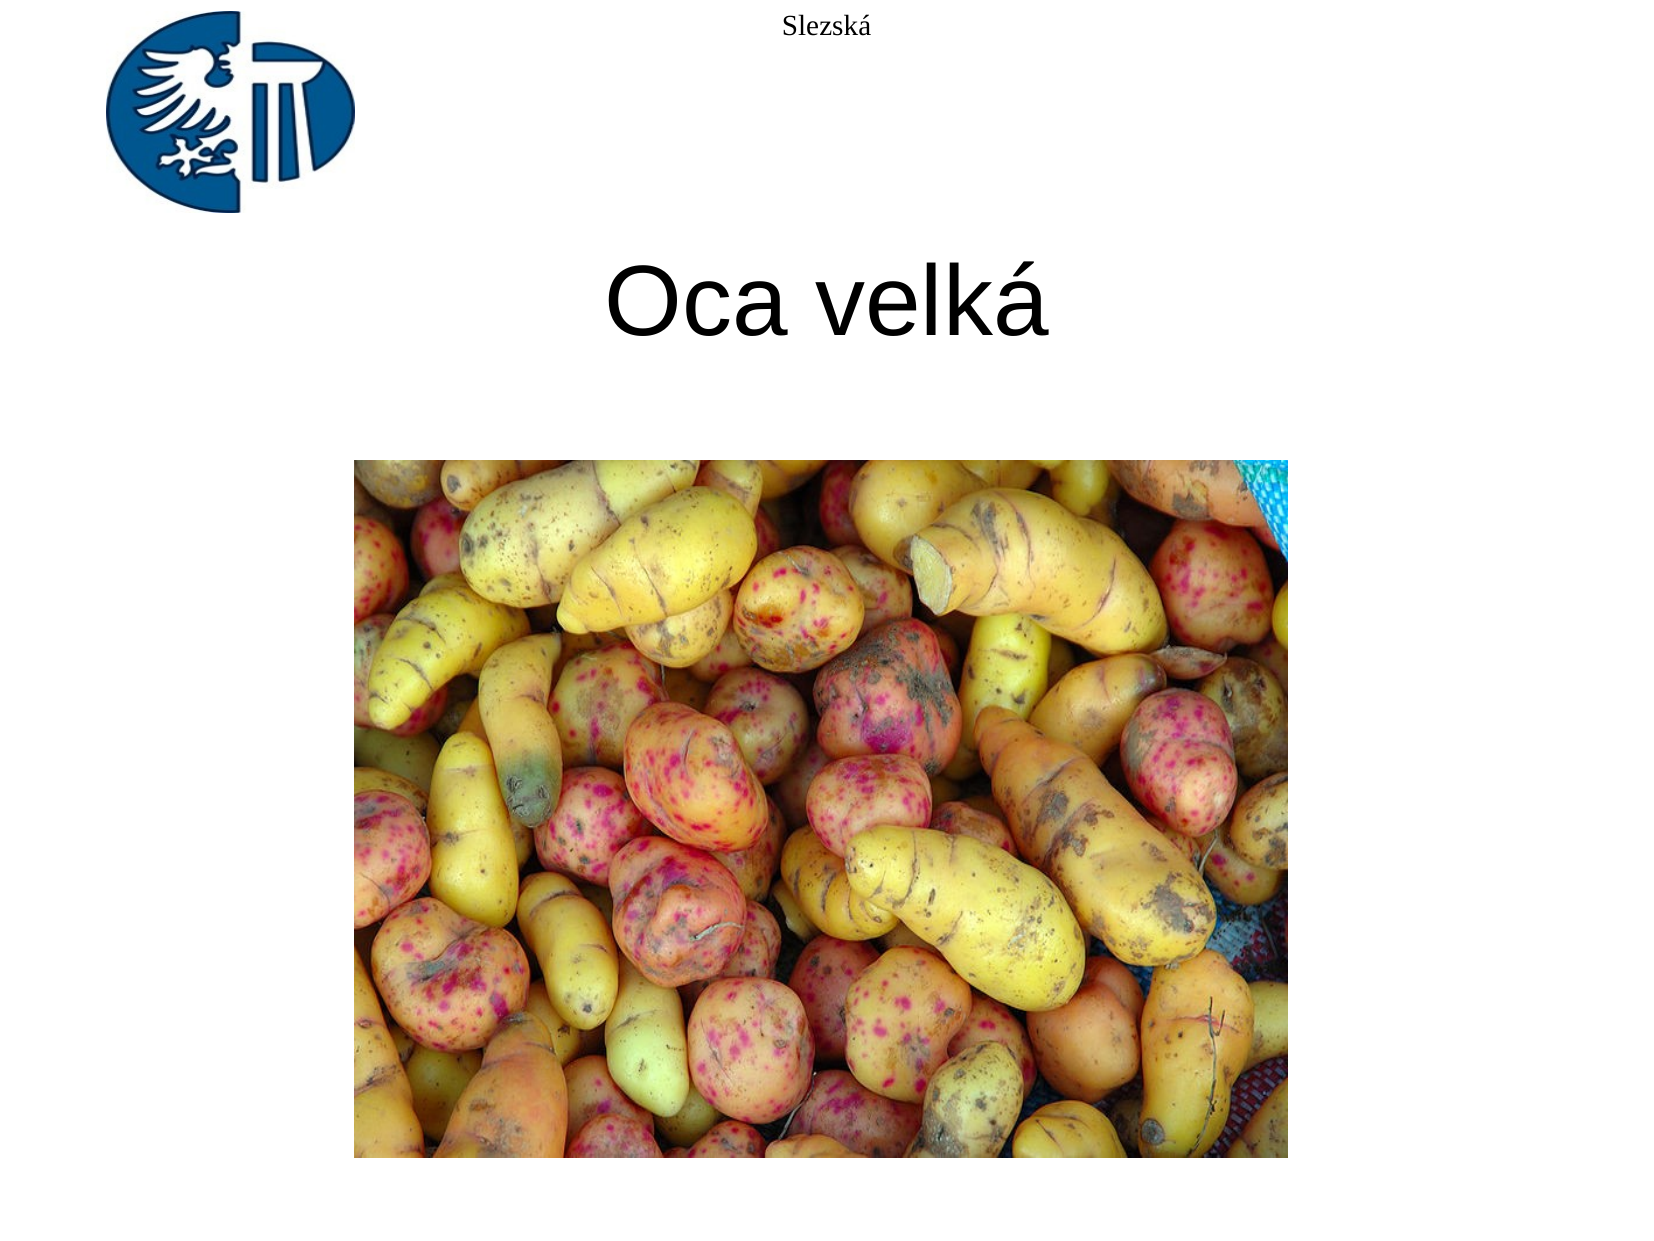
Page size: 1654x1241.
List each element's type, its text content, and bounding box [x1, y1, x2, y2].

picture [106, 11, 355, 135]
title Oca velká [82, 135, 1571, 467]
picture [354, 460, 1288, 1158]
picture [1274, 492, 1280, 499]
